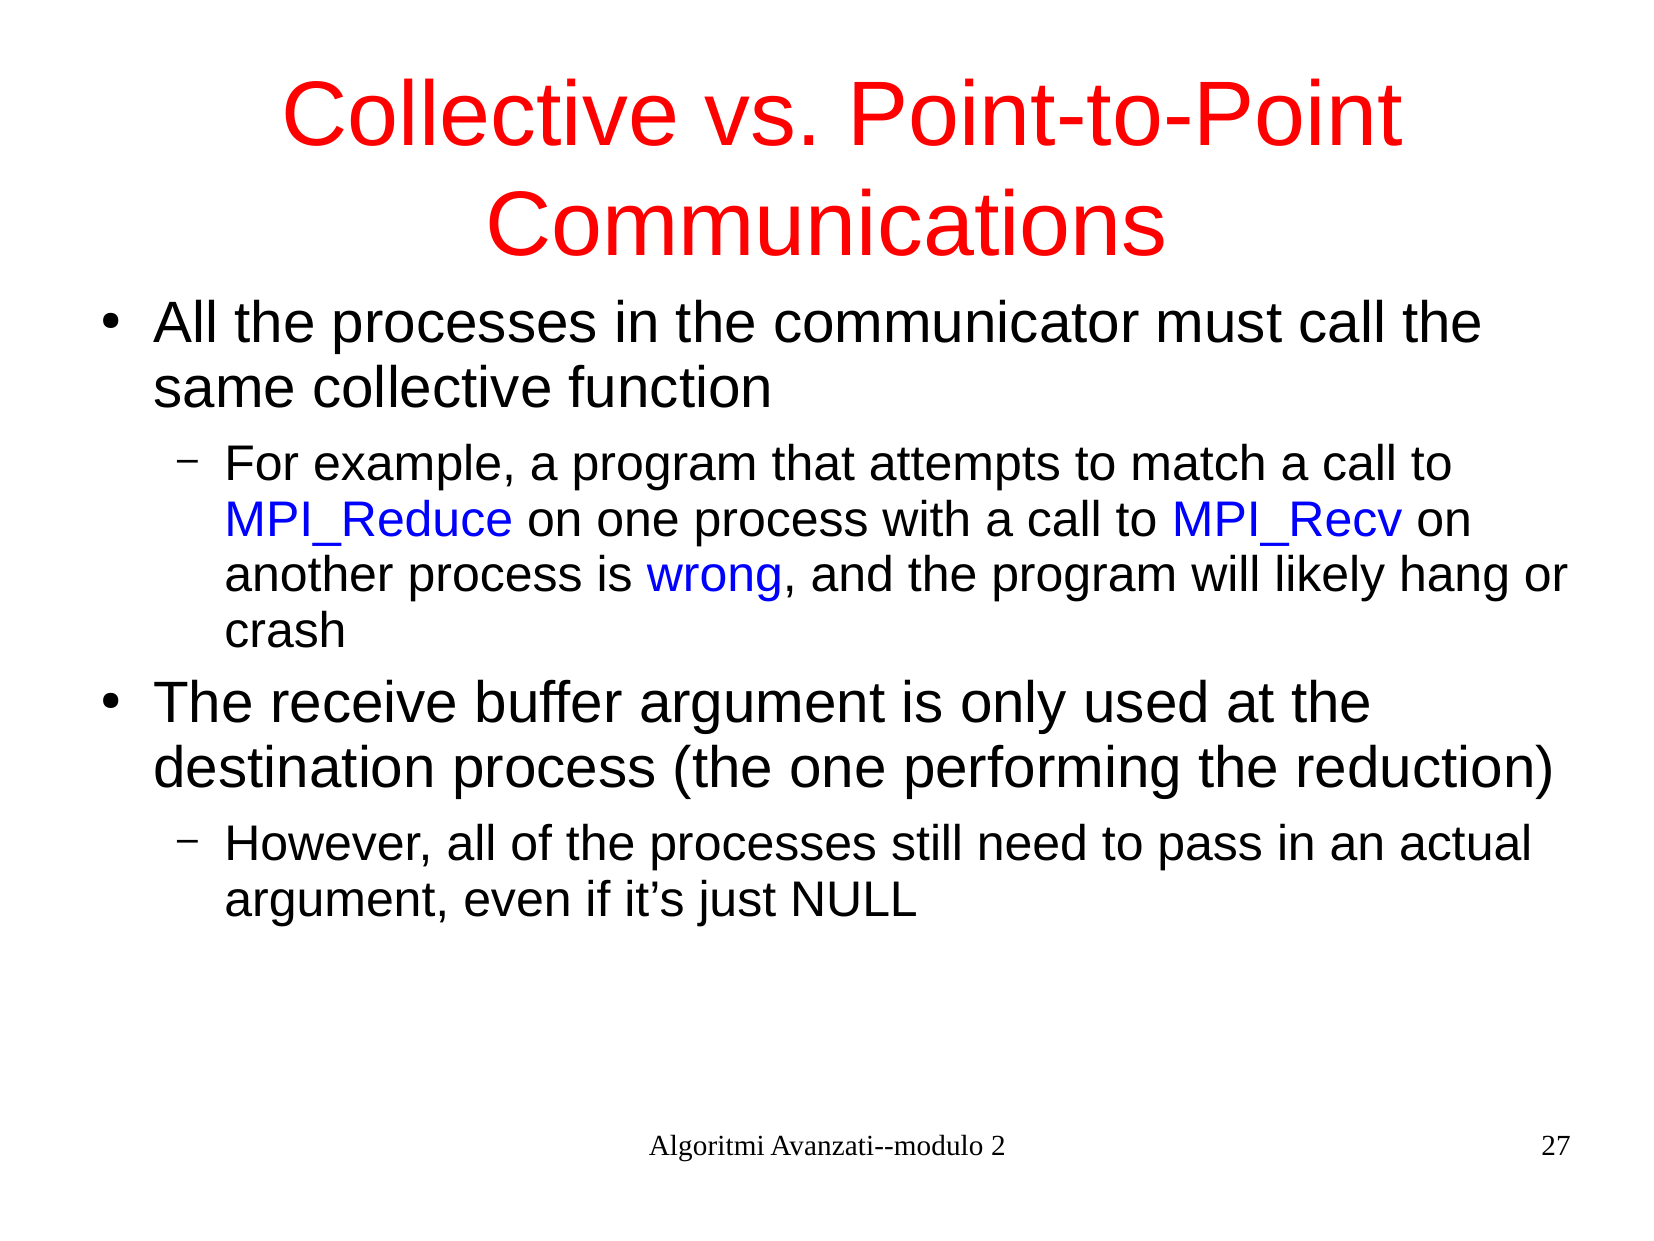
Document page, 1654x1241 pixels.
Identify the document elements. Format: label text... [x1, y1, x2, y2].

title Collective vs. Point-to-Point Communications [82, 49, 1571, 278]
list All the processes in the communicator must call the same collective function For example, a program that attempts to match a call to MPI_Reduce on one process with a call to MPI_Recv on another process is wrong, and the program will likely hang or crash The receive buffer argument is only used at the destination process (the one performing the reduction) However, all of the processes still need to pass in an actual argument, even if it’s just NULL [82, 290, 1571, 1109]
